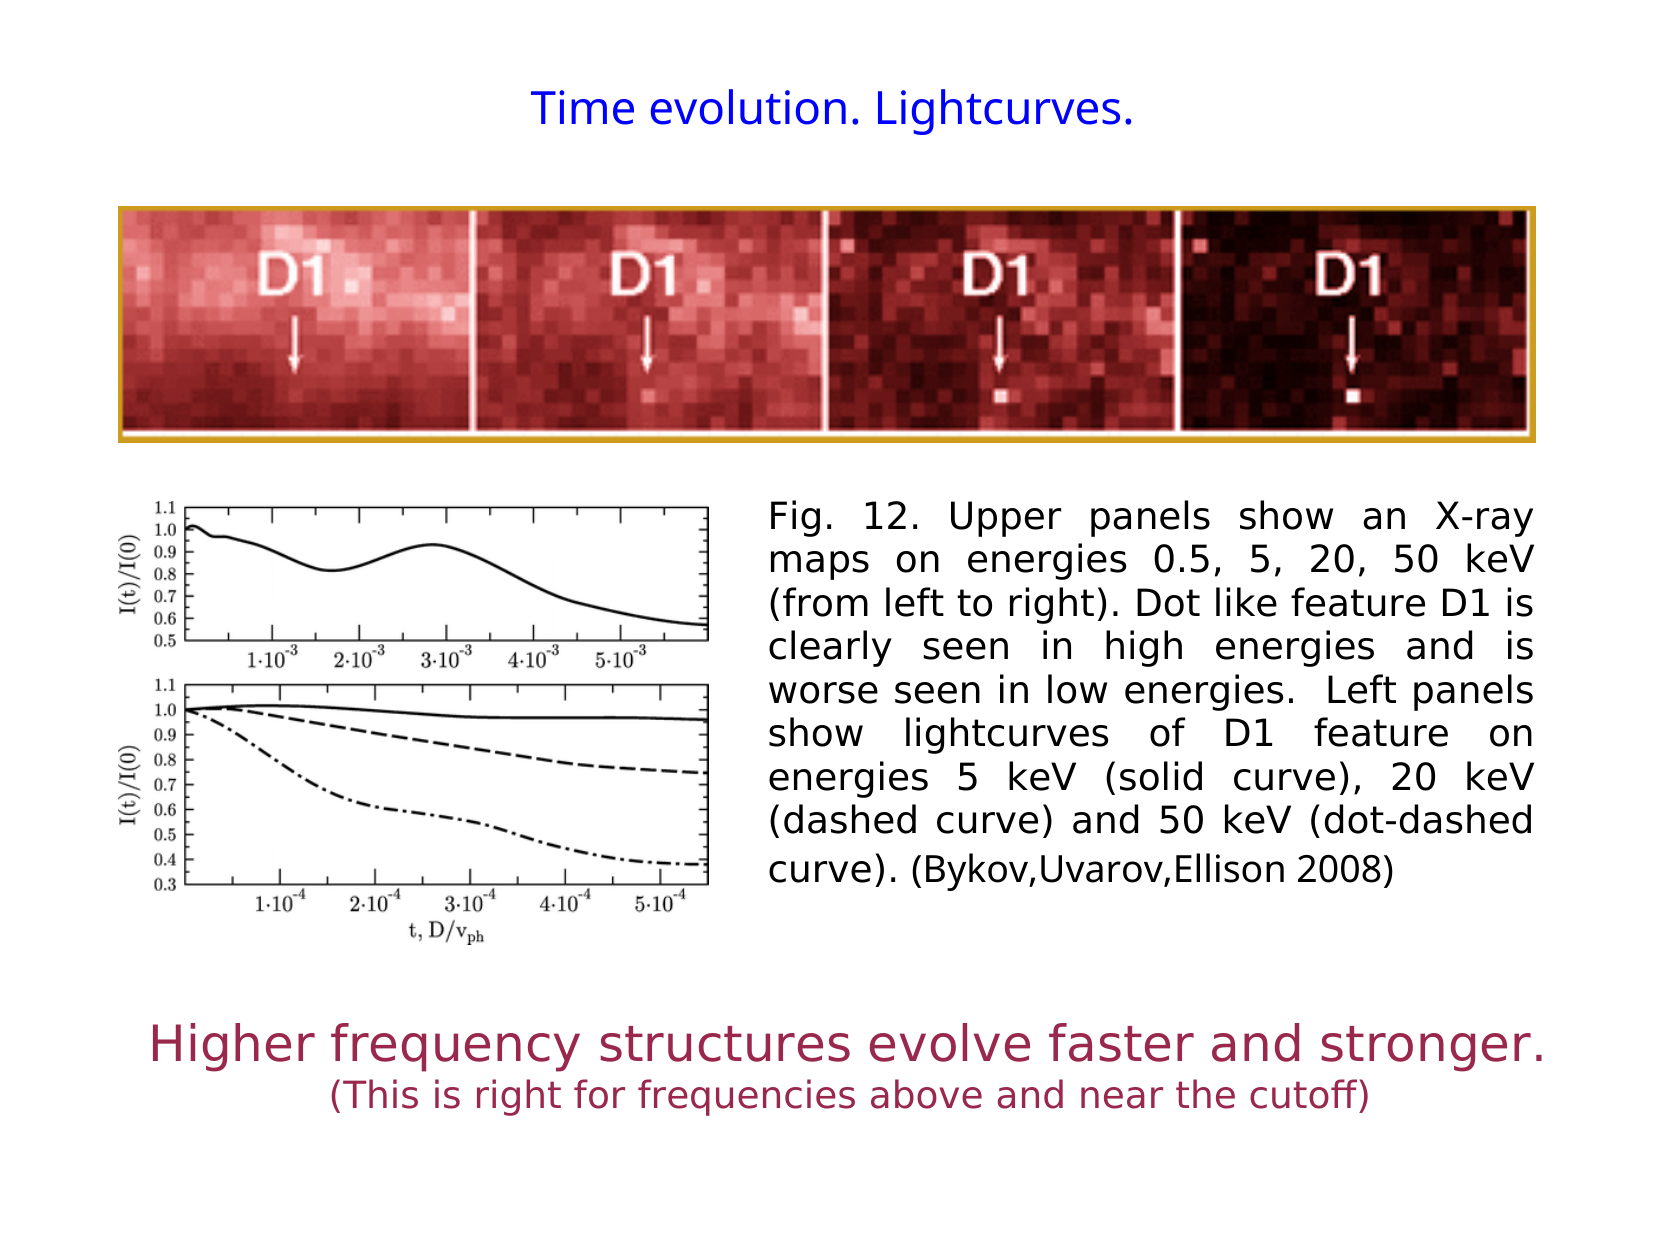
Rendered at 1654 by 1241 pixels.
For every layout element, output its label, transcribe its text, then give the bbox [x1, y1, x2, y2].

picture [118, 501, 709, 945]
picture [118, 206, 1536, 443]
text_box Fig. 12. Upper panels show an X-ray maps on energies 0.5, 5, 20, 50 keV (from left to right). Dot like feature D1 is clearly seen in high energies and is worse seen in low energies. Left panels show lightcurves of D1 feature on energies 5 keV (solid curve), 20 keV (dashed curve) and 50 keV (dot-dashed curve). (Bykov,Uvarov,Ellison 2008) [767, 495, 1536, 893]
title Time evolution. Lightcurves. [88, 57, 1577, 157]
text_box Higher frequency structures evolve faster and stronger. (This is right for frequencies above and near the cutoff) [118, 1003, 1595, 1129]
